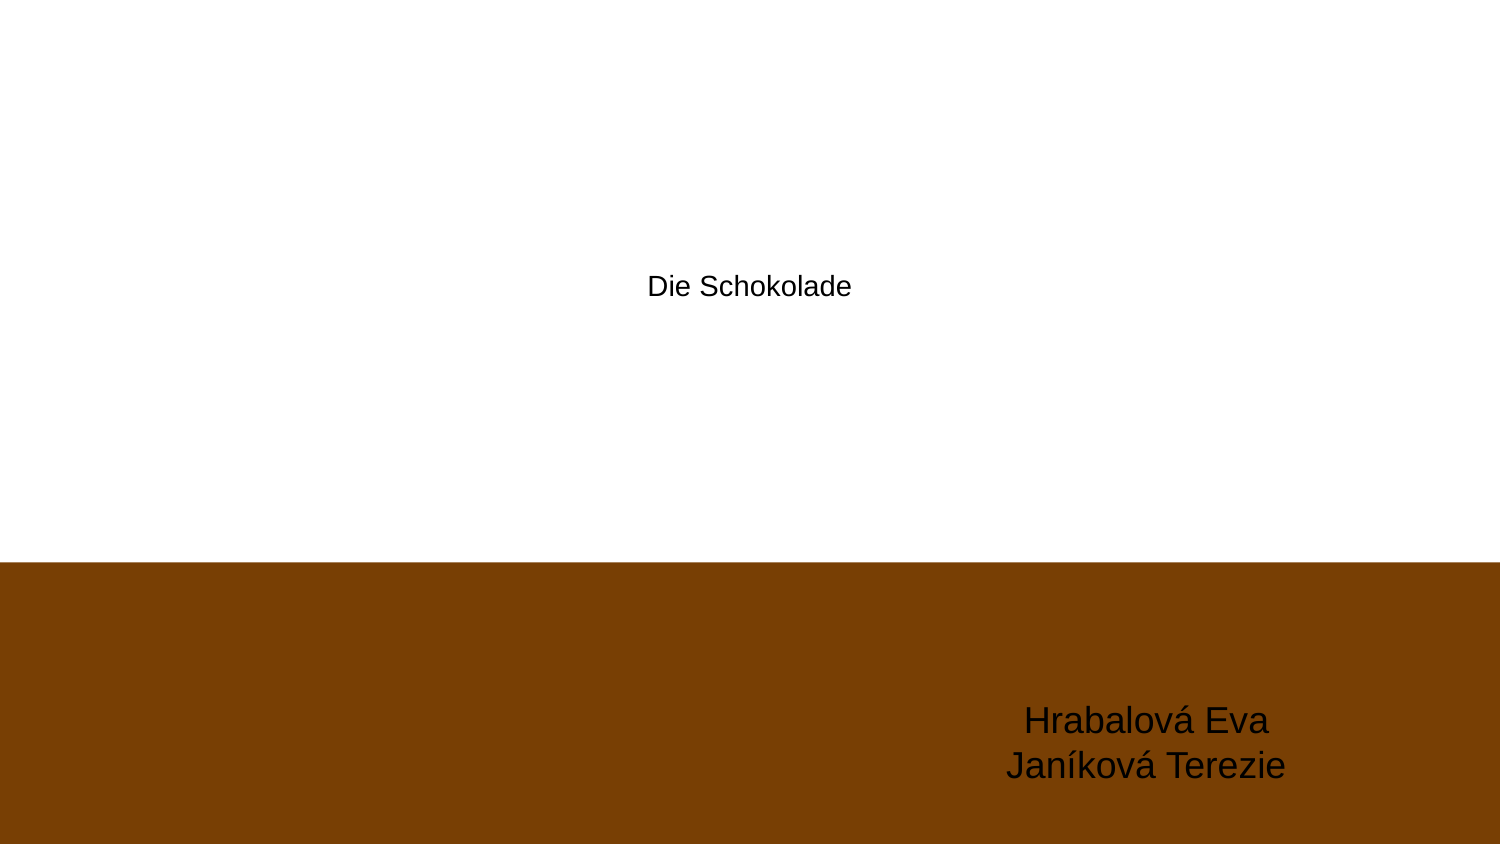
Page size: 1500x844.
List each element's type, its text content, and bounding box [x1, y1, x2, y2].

subtitle Hrabalová Eva Janíková Terezie [813, 680, 1479, 802]
title Die Schokolade [51, 64, 1449, 506]
